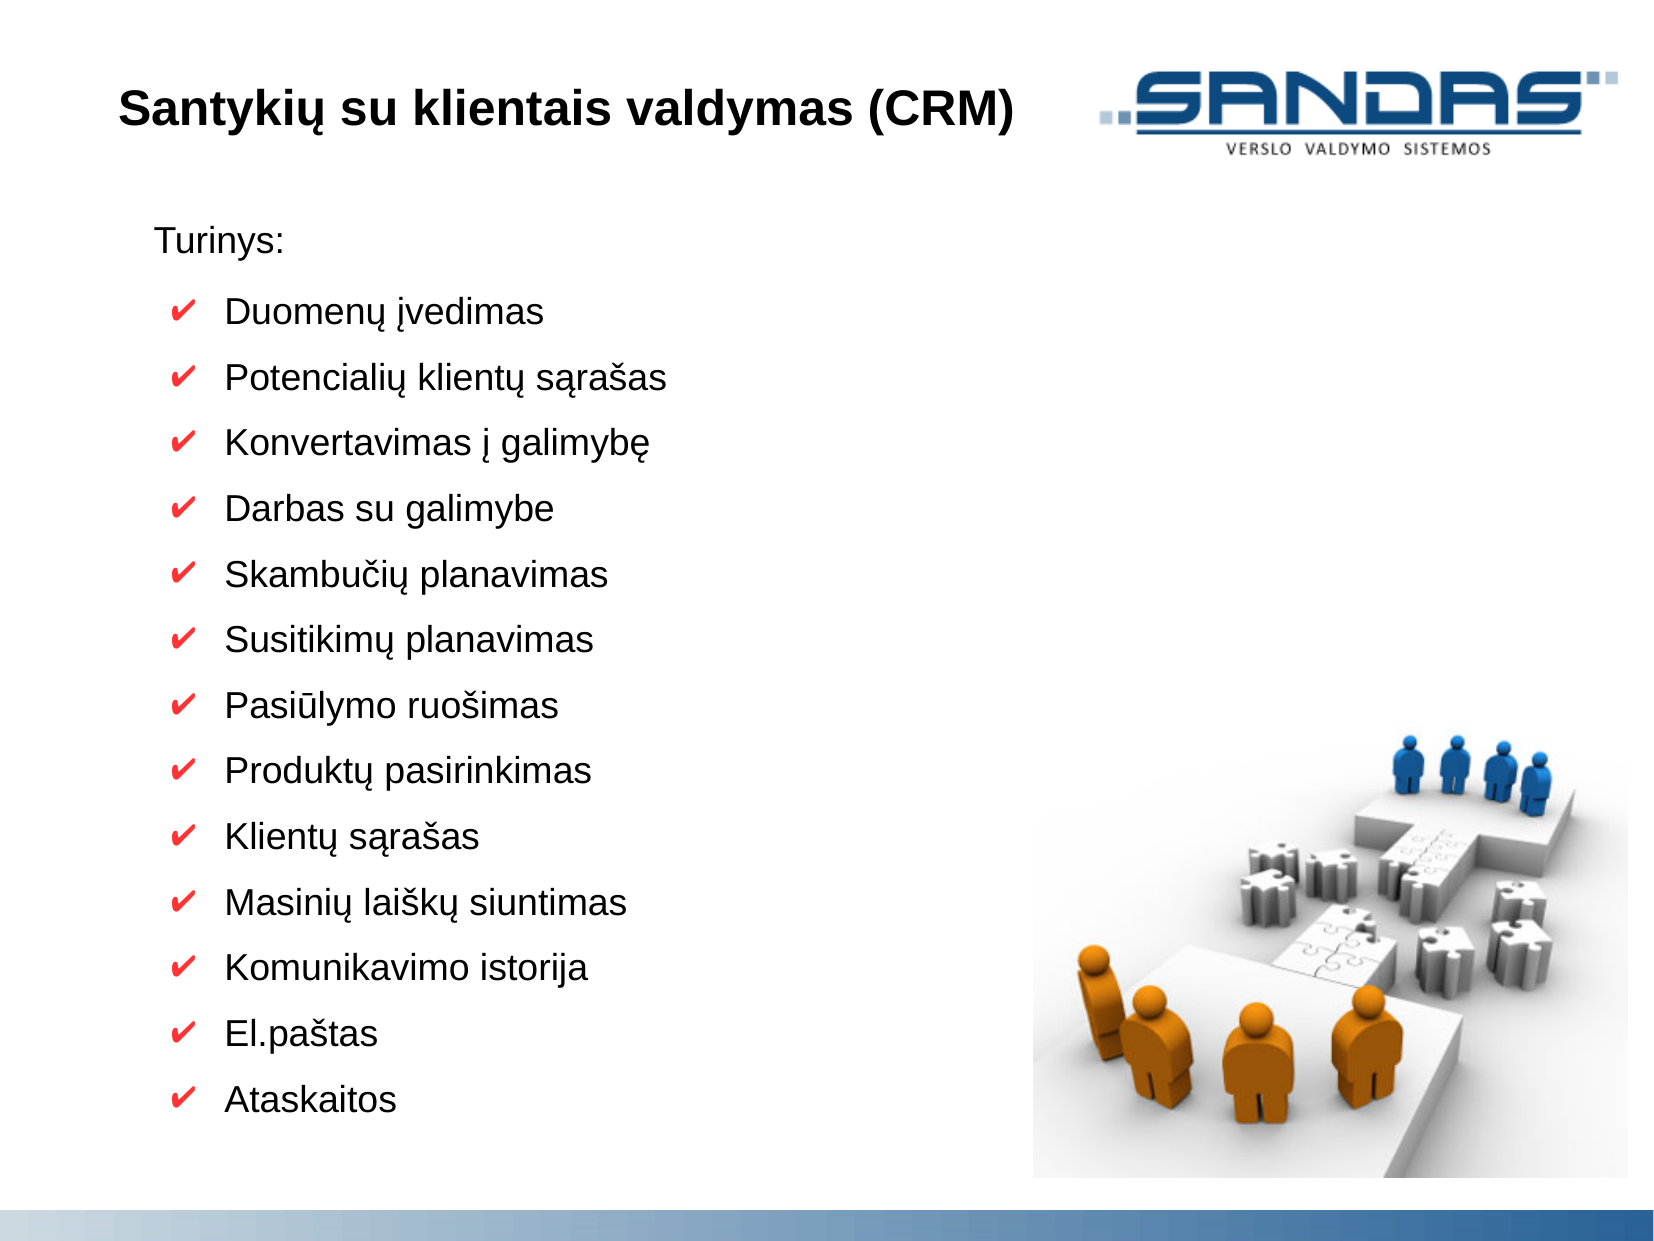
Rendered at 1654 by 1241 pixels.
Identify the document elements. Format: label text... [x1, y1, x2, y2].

picture [1033, 702, 1628, 1178]
picture [0, 1210, 1654, 1241]
list Turinys: Duomenų įvedimas Potencialių klientų sąrašas Konvertavimas į galimybę Darbas su galimybe Skambučių planavimas Susitikimų planavimas Pasiūlymo ruošimas Produktų pasirinkimas Klientų sąrašas Masinių laiškų siuntimas Komunikavimo istorija El.paštas Ataskaitos [82, 147, 1595, 1098]
picture [1092, 9, 1626, 207]
title Santykių su klientais valdymas (CRM) [118, 68, 1046, 147]
